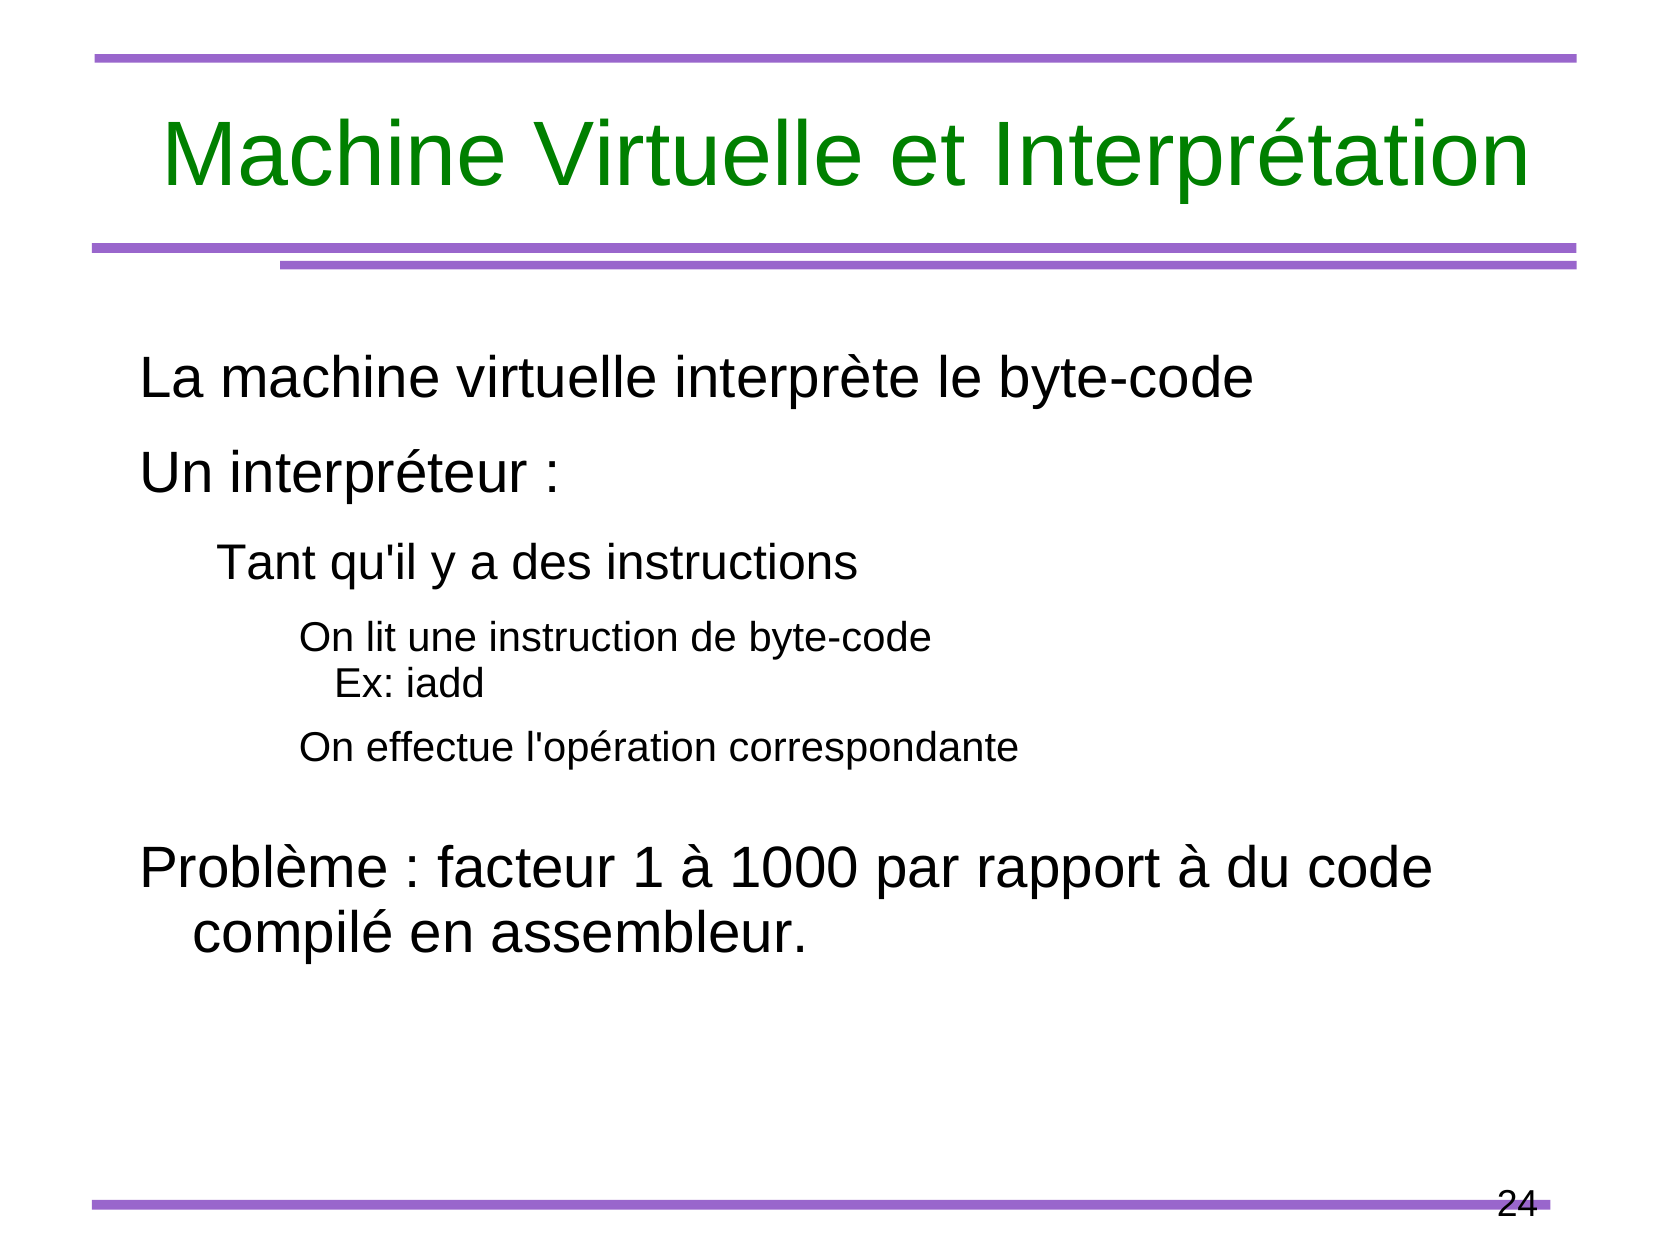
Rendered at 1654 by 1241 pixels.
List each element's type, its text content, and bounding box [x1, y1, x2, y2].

title Machine Virtuelle et Interprétation [121, 49, 1534, 257]
list La machine virtuelle interprète le byte-code Un interpréteur : Tant qu'il y a des instructions On lit une instruction de byte-code Ex: iadd On effectue l'opération correspondante Problème : facteur 1 à 1000 par rapport à du code compilé en assembleur. [121, 344, 1534, 1165]
